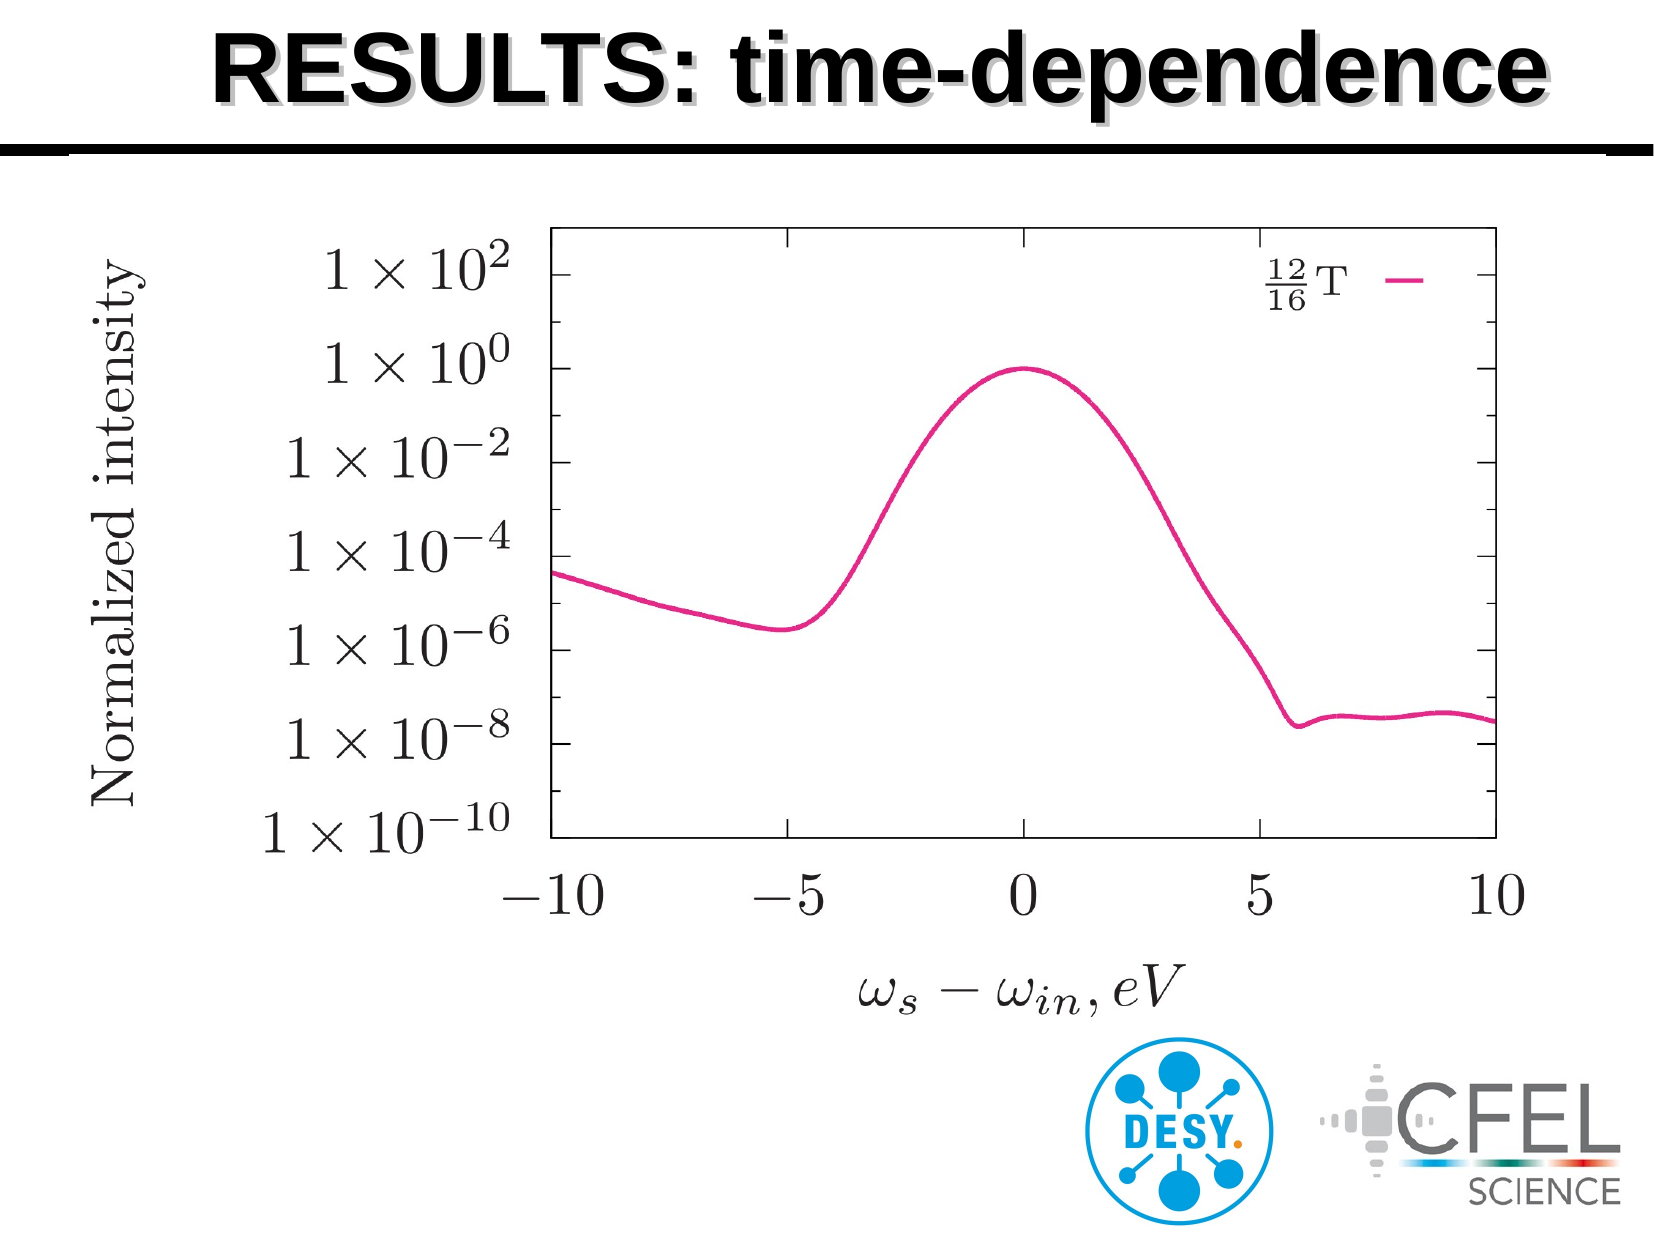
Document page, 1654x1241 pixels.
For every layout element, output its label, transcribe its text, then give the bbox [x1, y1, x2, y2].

title RESULTS: time-dependence [0, 0, 1654, 151]
text_box [30, 8, 736, 247]
picture [1320, 1064, 1621, 1213]
picture [69, 154, 1606, 1231]
